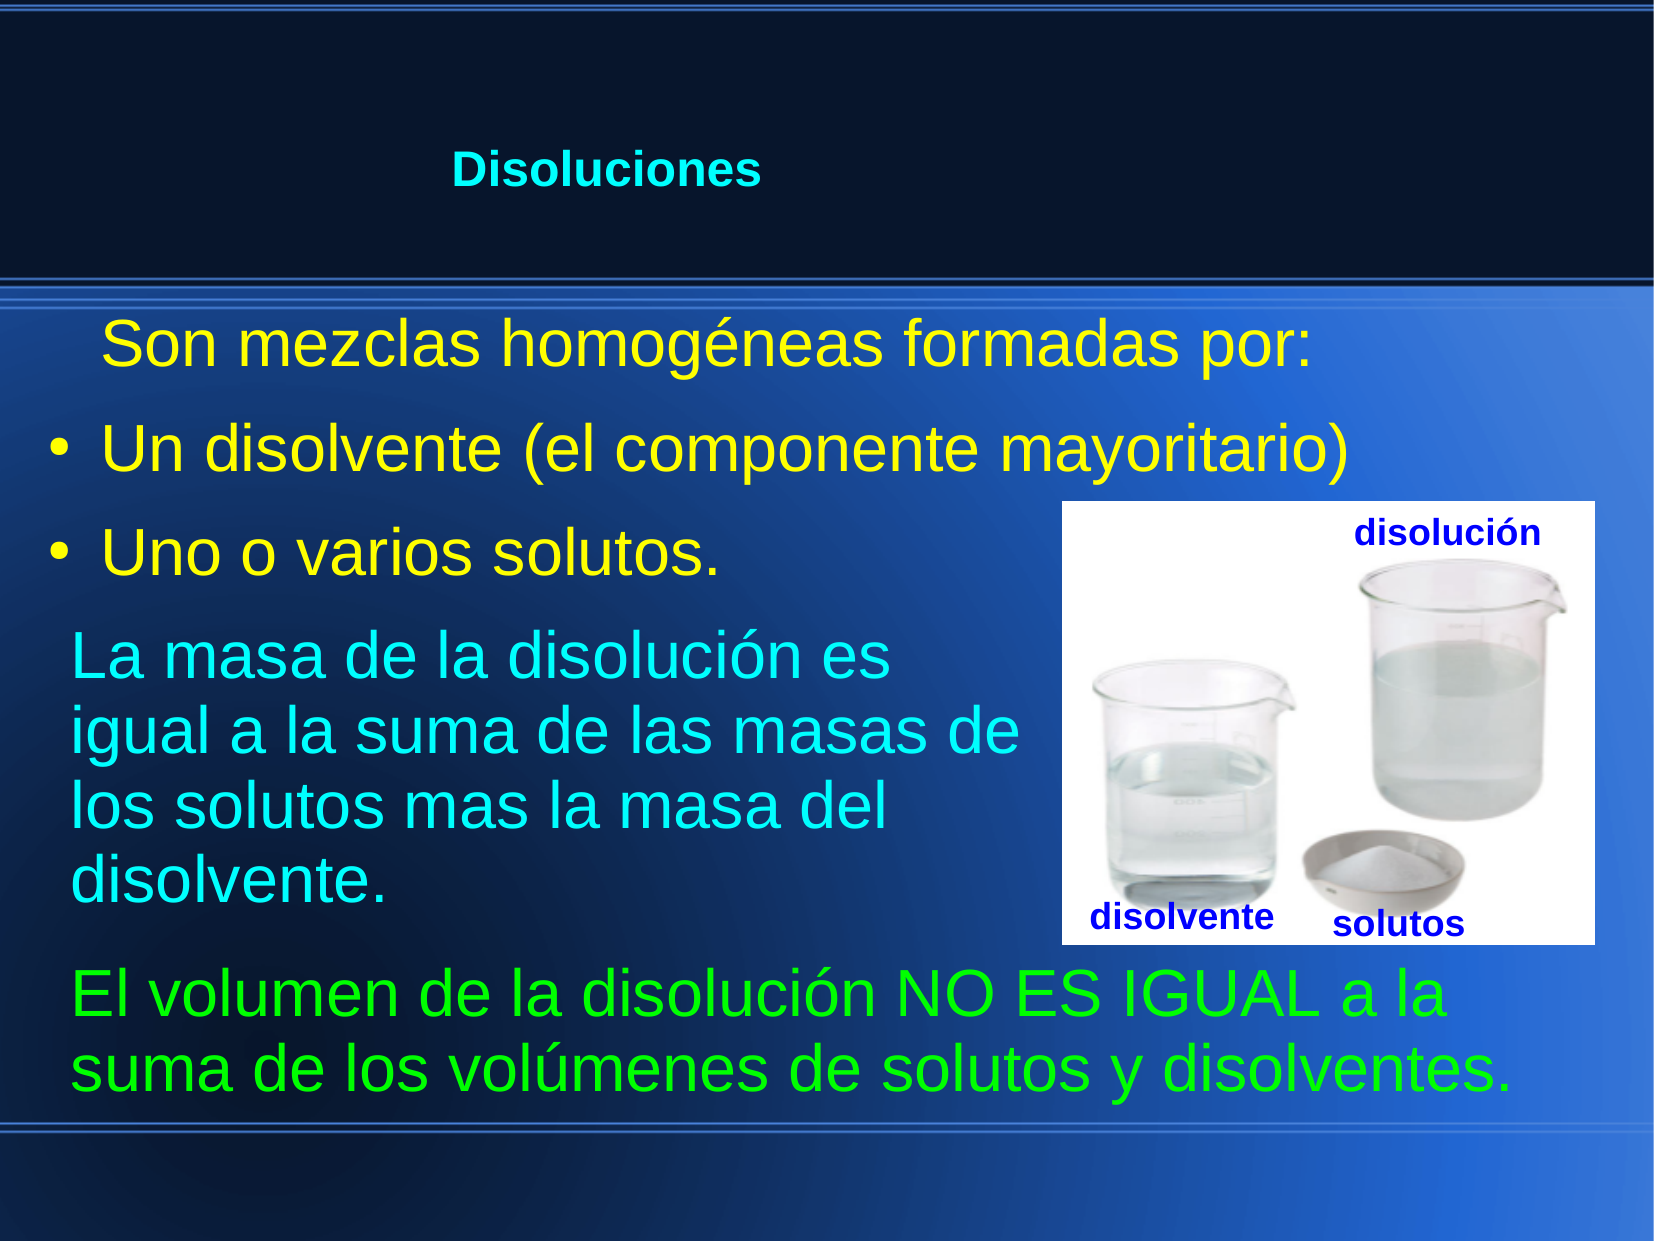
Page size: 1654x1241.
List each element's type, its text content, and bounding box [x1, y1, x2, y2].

text_box solutos [1291, 901, 1506, 945]
list El volumen de la disolución NO ES IGUAL a la suma de los volúmenes de solutos y disolventes. [0, 955, 1625, 1211]
list La masa de la disolución es igual a la suma de las masas de los solutos mas la masa del disolvente. [0, 618, 1034, 918]
text_box disolvente [1035, 887, 1329, 945]
picture [0, 0, 1654, 1241]
text_box disolución [1301, 503, 1595, 562]
title Disoluciones [32, 118, 1182, 220]
list Son mezclas homogéneas formadas por: Un disolvente (el componente mayoritario) Uno o varios solutos. [29, 306, 1595, 590]
